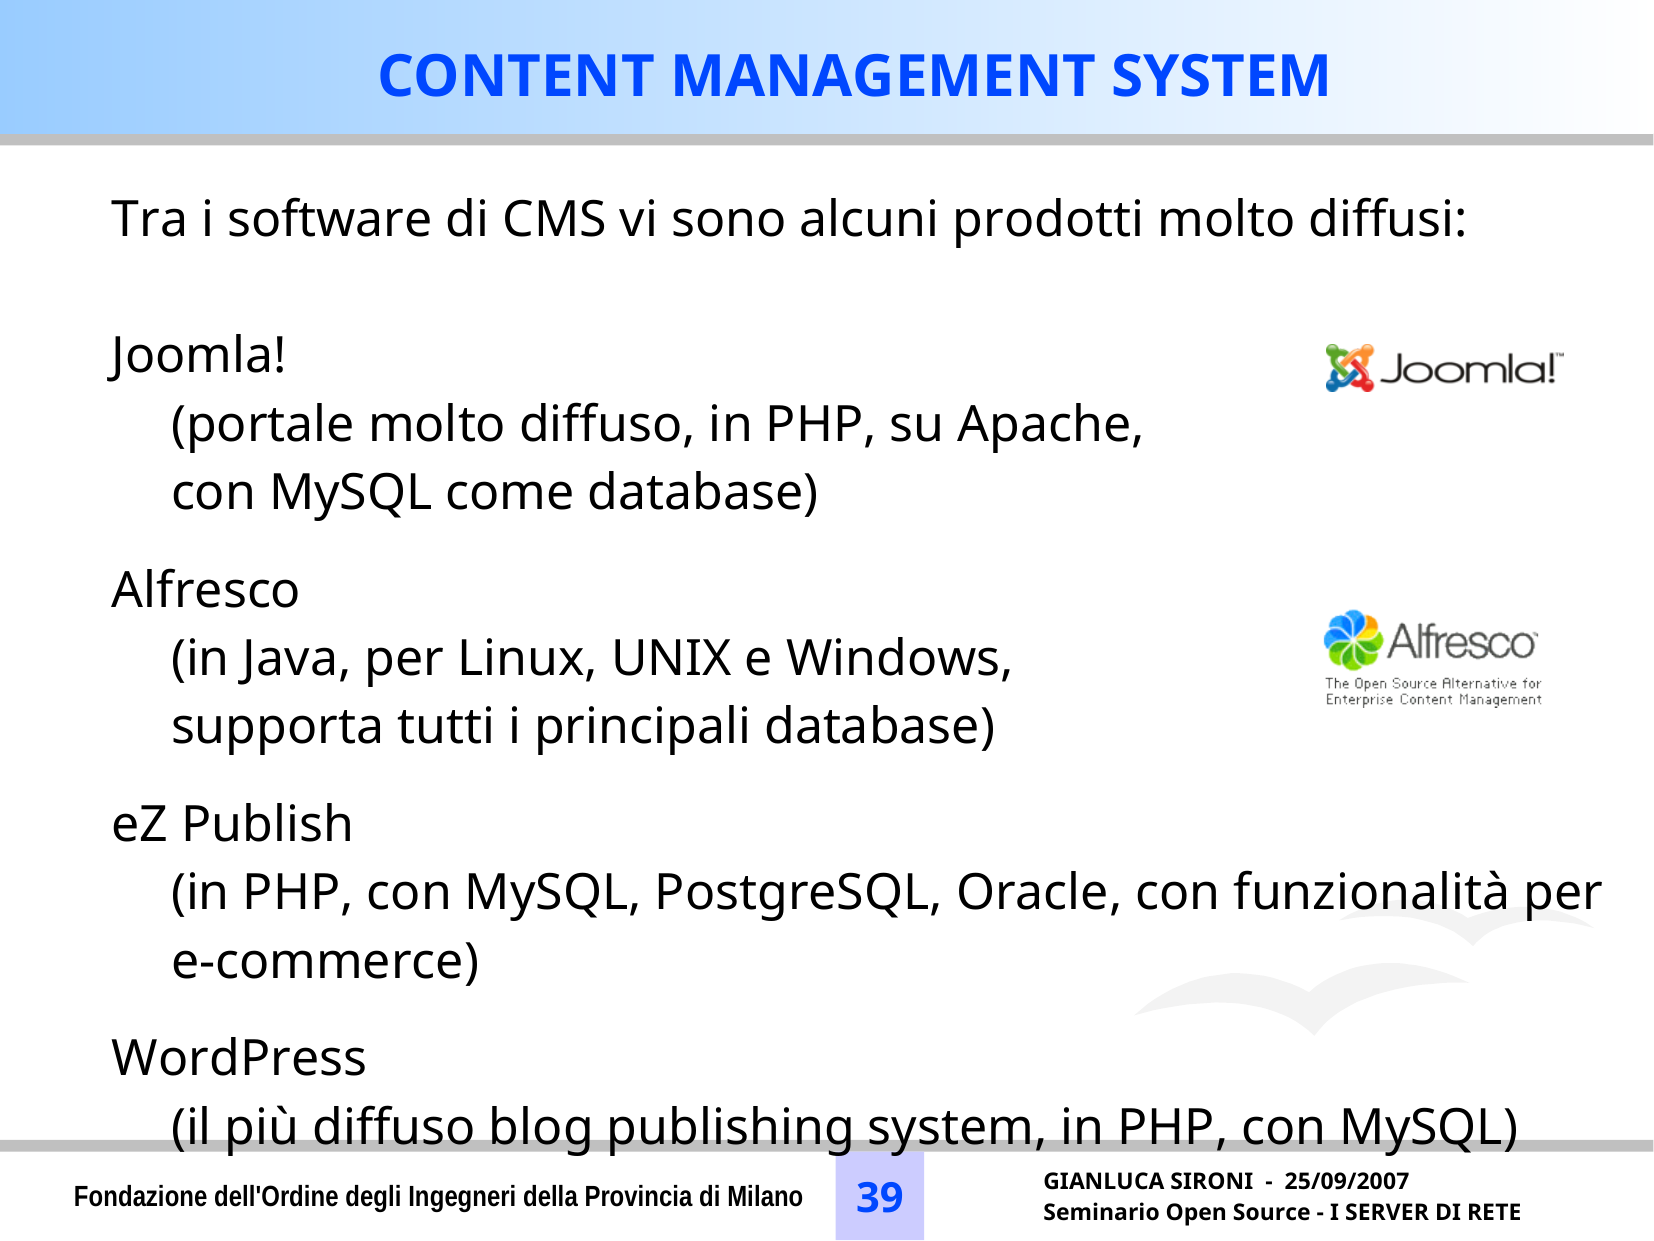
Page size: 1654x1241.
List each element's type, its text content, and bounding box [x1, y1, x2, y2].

picture [1288, 608, 1559, 708]
list Tra i software di CMS vi sono alcuni prodotti molto diffusi: Joomla! (portale molto diffuso, in PHP, su Apache, con MySQL come database) Alfresco (in Java, per Linux, UNIX e Windows, supporta tutti i principali database) eZ Publish (in PHP, con MySQL, PostgreSQL, Oracle, con funzionalità per e-commerce) WordPress (il più diffuso blog publishing system, in PHP, con MySQL) [111, 182, 1654, 1241]
picture [1326, 344, 1564, 392]
title CONTENT MANAGEMENT SYSTEM [85, 0, 1654, 148]
